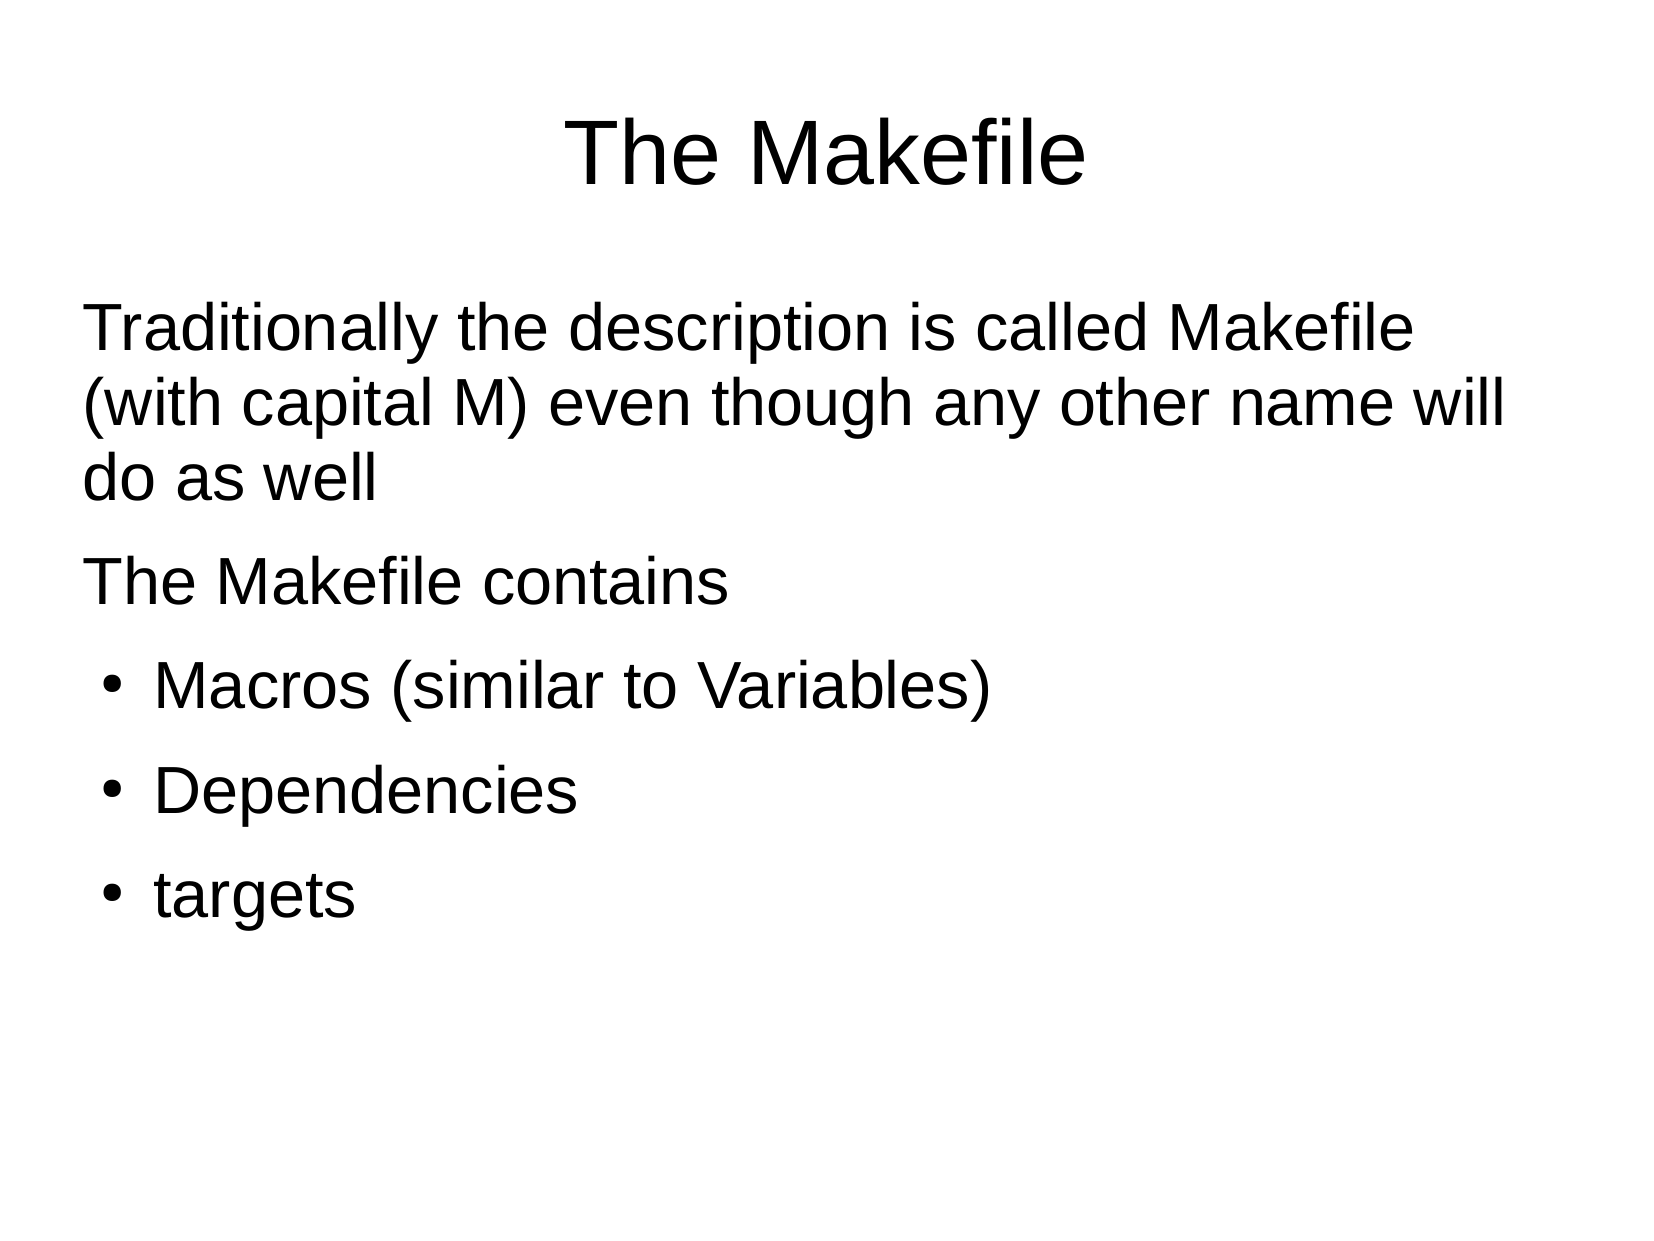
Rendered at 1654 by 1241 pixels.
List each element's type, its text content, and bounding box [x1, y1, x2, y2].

list Traditionally the description is called Makefile (with capital M) even though any other name will do as well The Makefile contains Macros (similar to Variables) Dependencies targets [82, 290, 1571, 1010]
title The Makefile [82, 49, 1571, 257]
